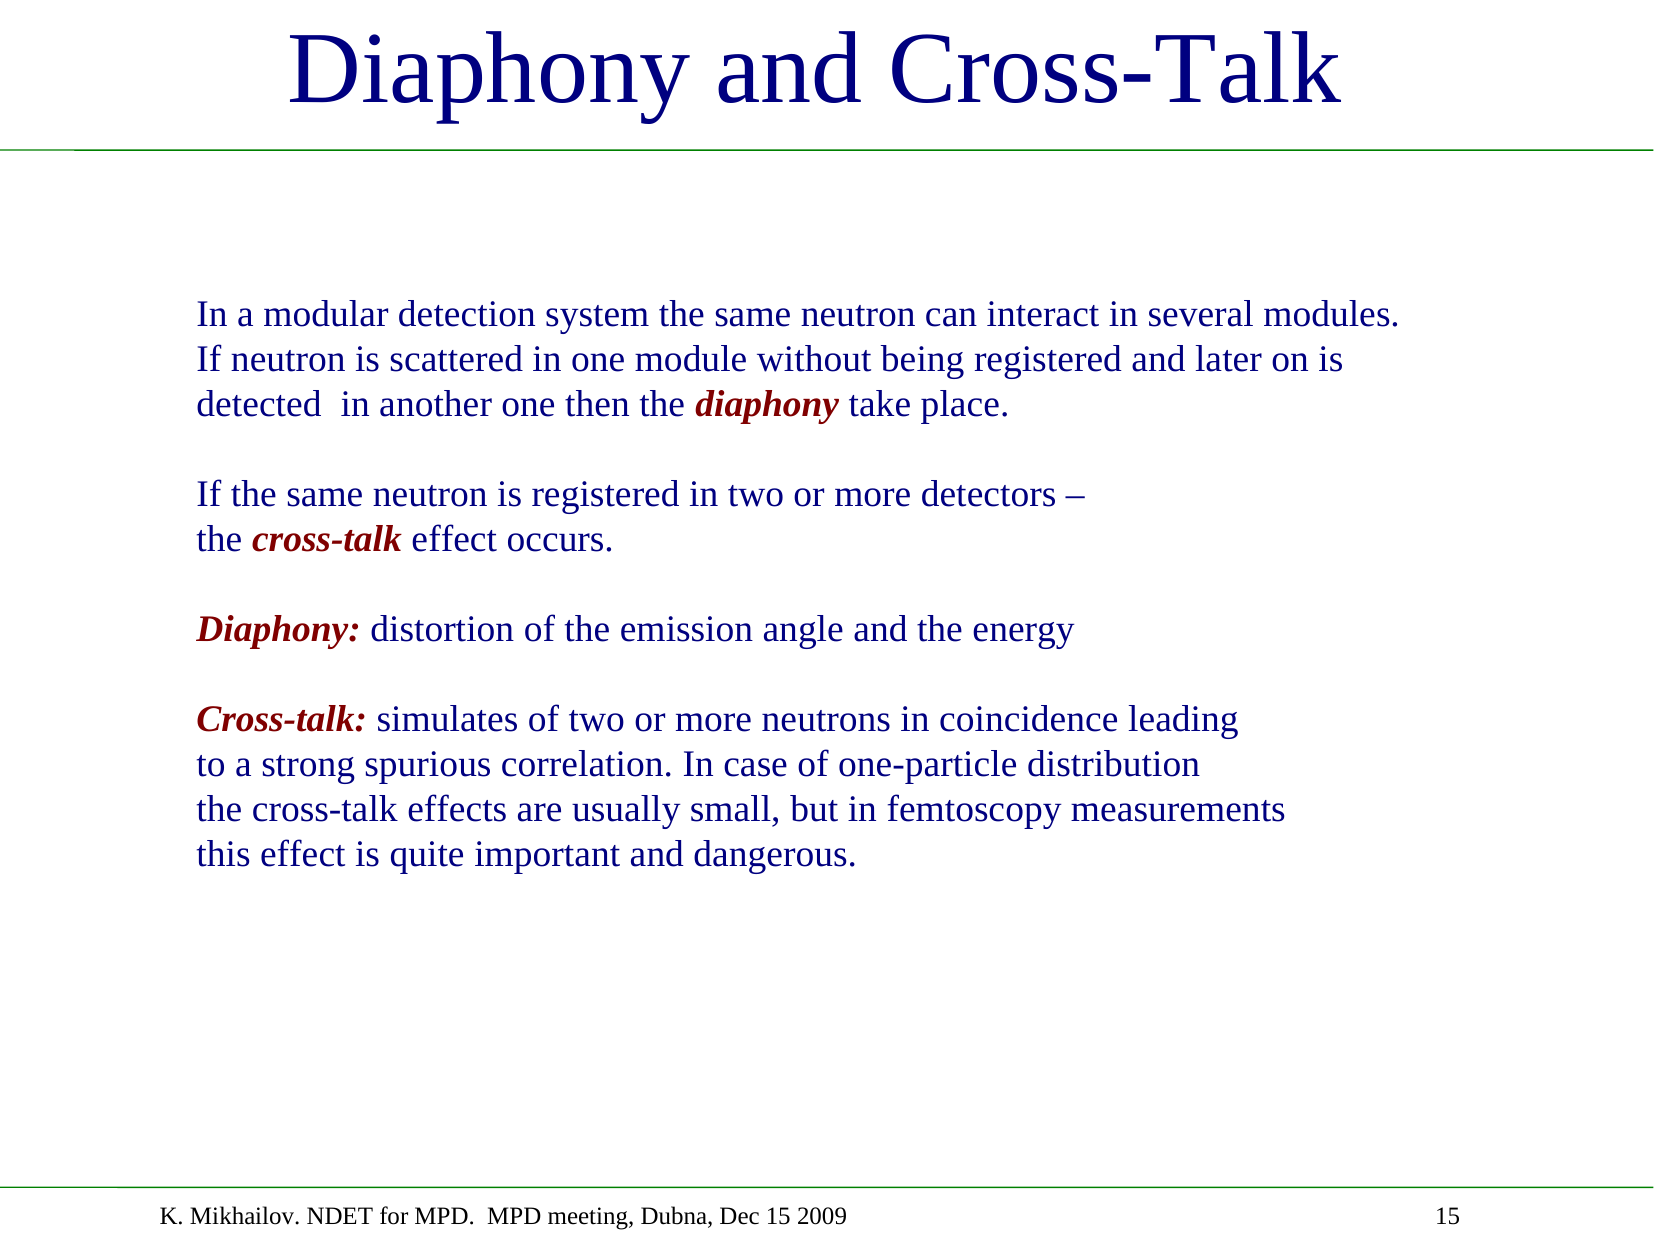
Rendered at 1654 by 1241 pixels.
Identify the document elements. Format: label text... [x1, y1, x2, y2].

text_box K. Mikhailov. NDET for MPD. MPD meeting, Dubna, Dec 15 2009 4 [144, 1195, 1540, 1239]
title Diaphony and Cross-Talk [71, 0, 1559, 142]
text_box In a modular detection system the same neutron can interact in several modules. If neutron is scattered in one module without being registered and later on is detected in another one then the diaphony take place. If the same neutron is registered in two or more detectors – the cross-talk effect occurs. Diaphony: distortion of the emission angle and the energy Cross-talk: simulates of two or more neutrons in coincidence leading to a strong spurious correlation. In case of one-particle distribution the cross-talk effects are usually small, but in femtoscopy measurements this effect is quite important and dangerous. [181, 281, 1623, 972]
